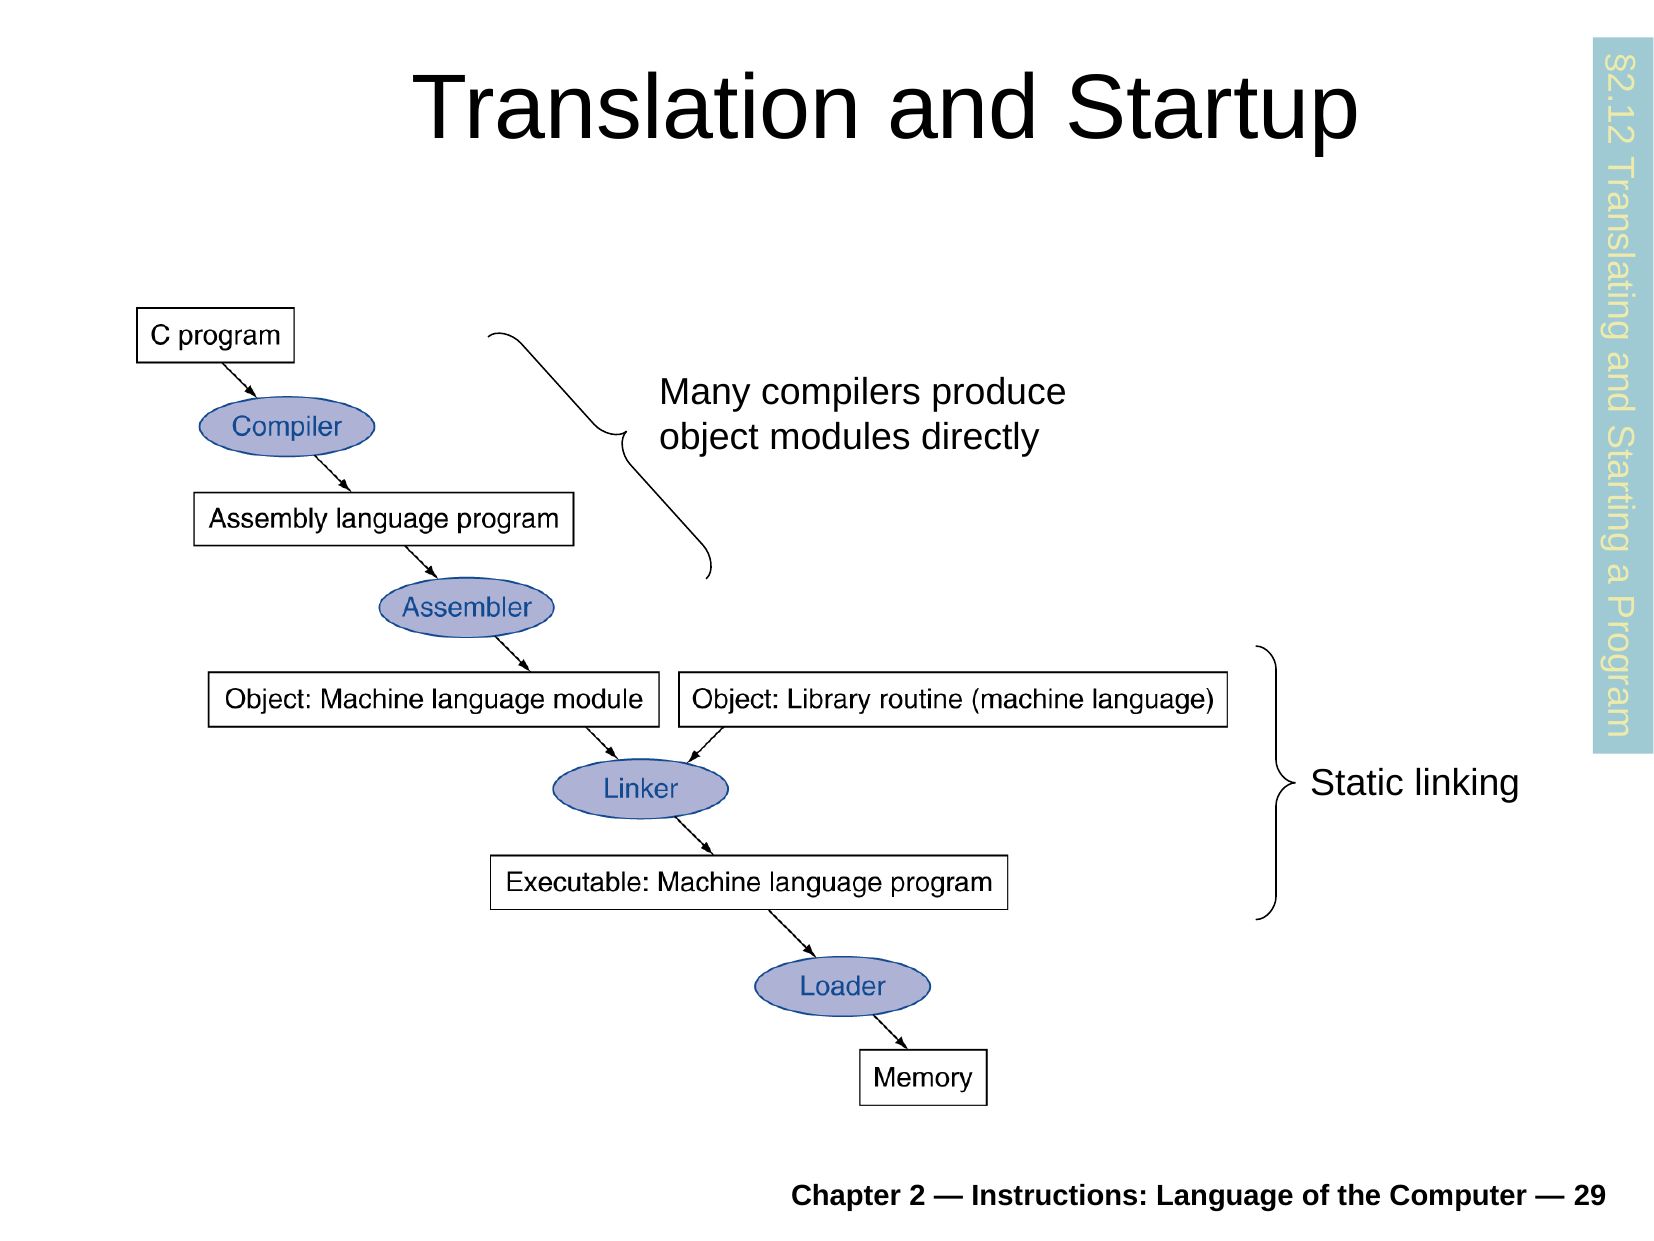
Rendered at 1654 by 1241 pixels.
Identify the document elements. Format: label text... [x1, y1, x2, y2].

text_box §2.12 Translating and Starting a Program [1592, 37, 1654, 754]
text_box Chapter 2 — Instructions: Language of the Computer — <number> [305, 1153, 1622, 1219]
text_box Static linking [1295, 750, 1577, 811]
picture [136, 307, 1228, 1106]
text_box Many compilers produce object modules directly [644, 359, 1140, 466]
title Translation and Startup [123, 26, 1618, 165]
